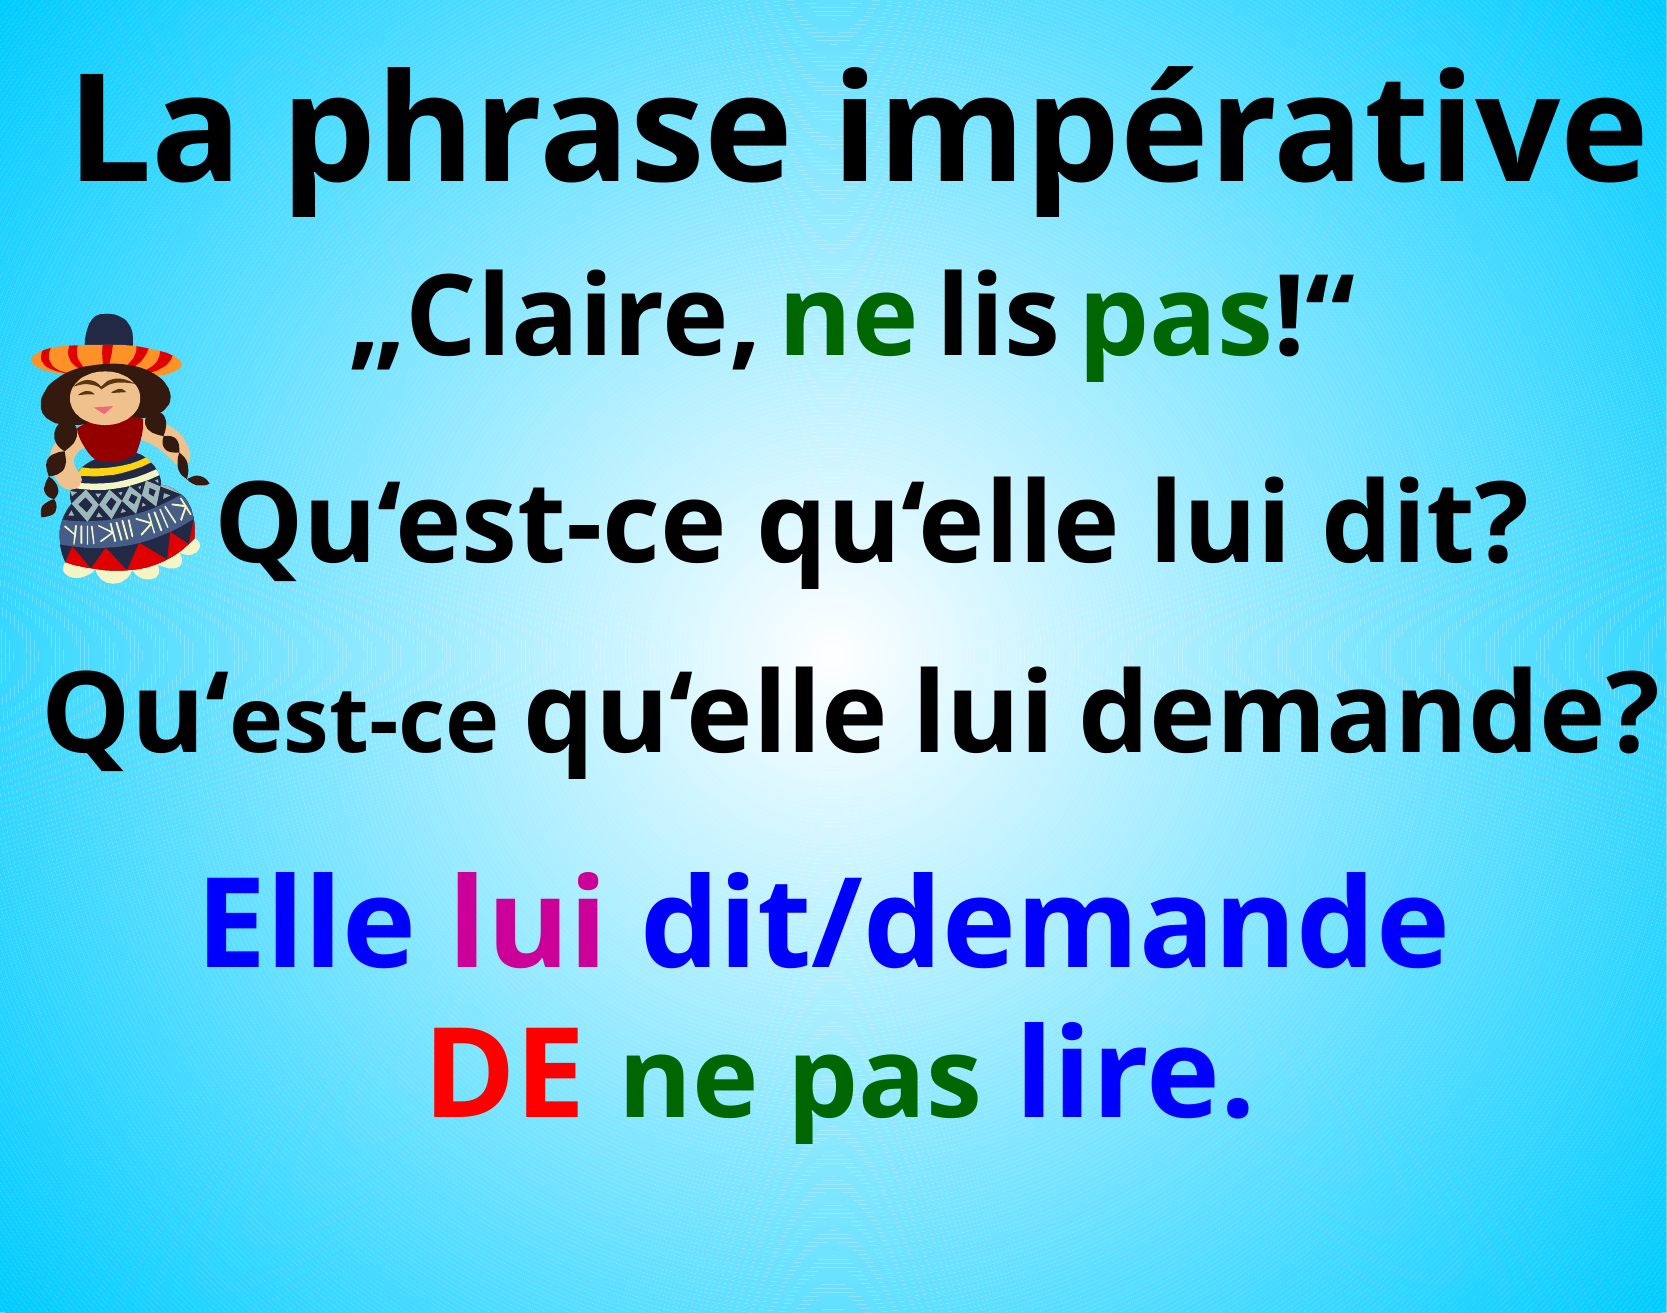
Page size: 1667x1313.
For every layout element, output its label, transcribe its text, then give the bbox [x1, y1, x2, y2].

picture [29, 312, 211, 585]
text_box Qu‘est-ce qu‘elle lui dit? [199, 442, 1667, 593]
text_box Qu‘est-ce qu‘elle lui demande? [26, 632, 1667, 783]
text_box La phrase impérative [52, 23, 1667, 219]
text_box „Claire, ne lis pas!“ [333, 235, 1667, 386]
text_box Elle lui dit/demande DE ne pas lire. [0, 834, 1667, 1151]
